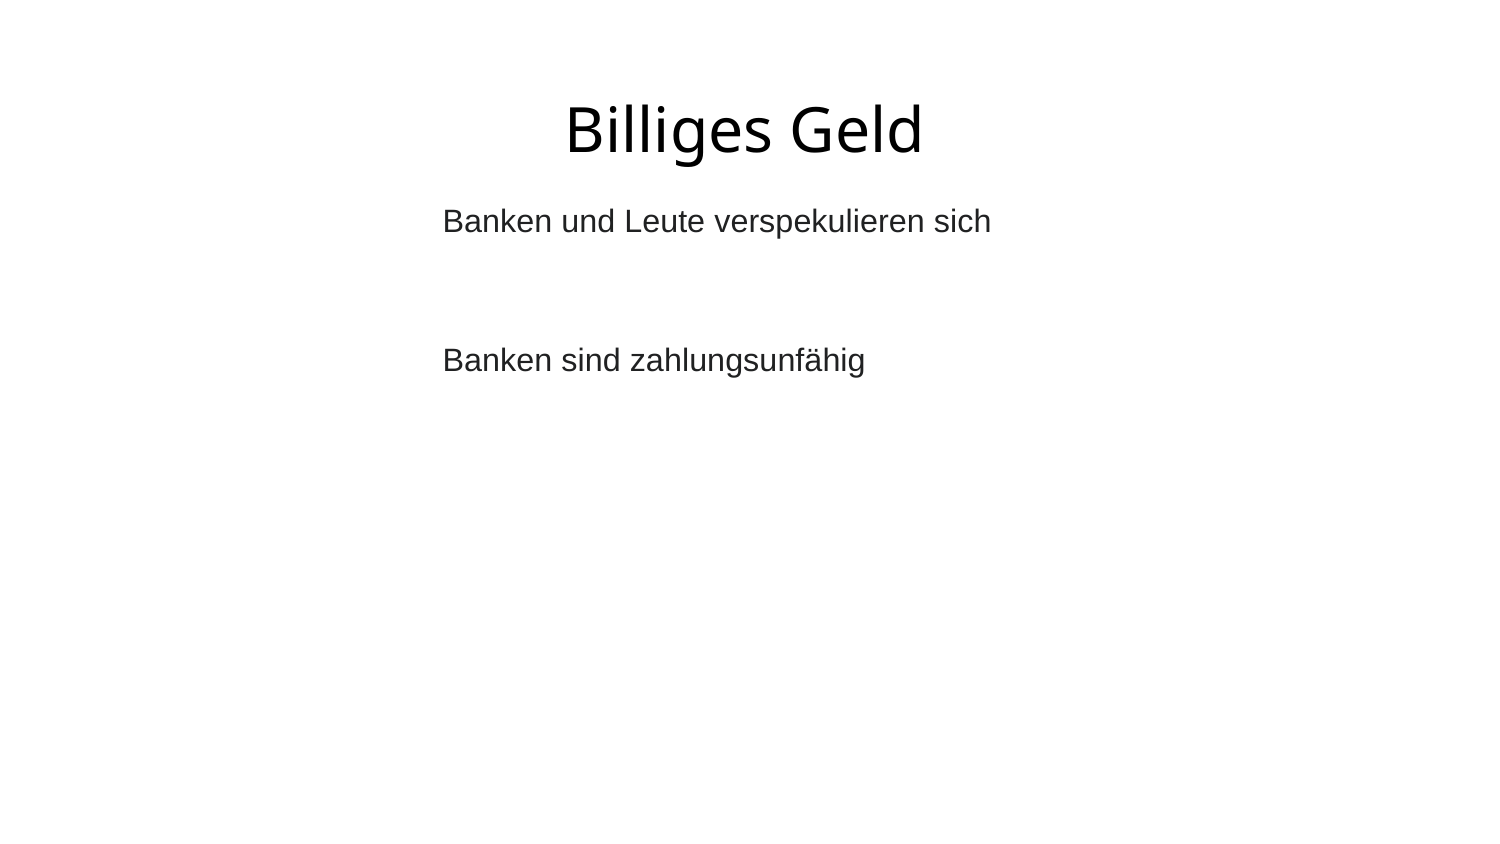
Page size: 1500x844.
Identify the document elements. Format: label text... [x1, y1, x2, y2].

title Billiges Geld [427, 55, 1063, 179]
list Banken und Leute verspekulieren sich Banken sind zahlungsunfähig Folge: Banken werden von den Zentralbanken gerettet und frisches Geld wird erzeugt. [427, 179, 1086, 704]
